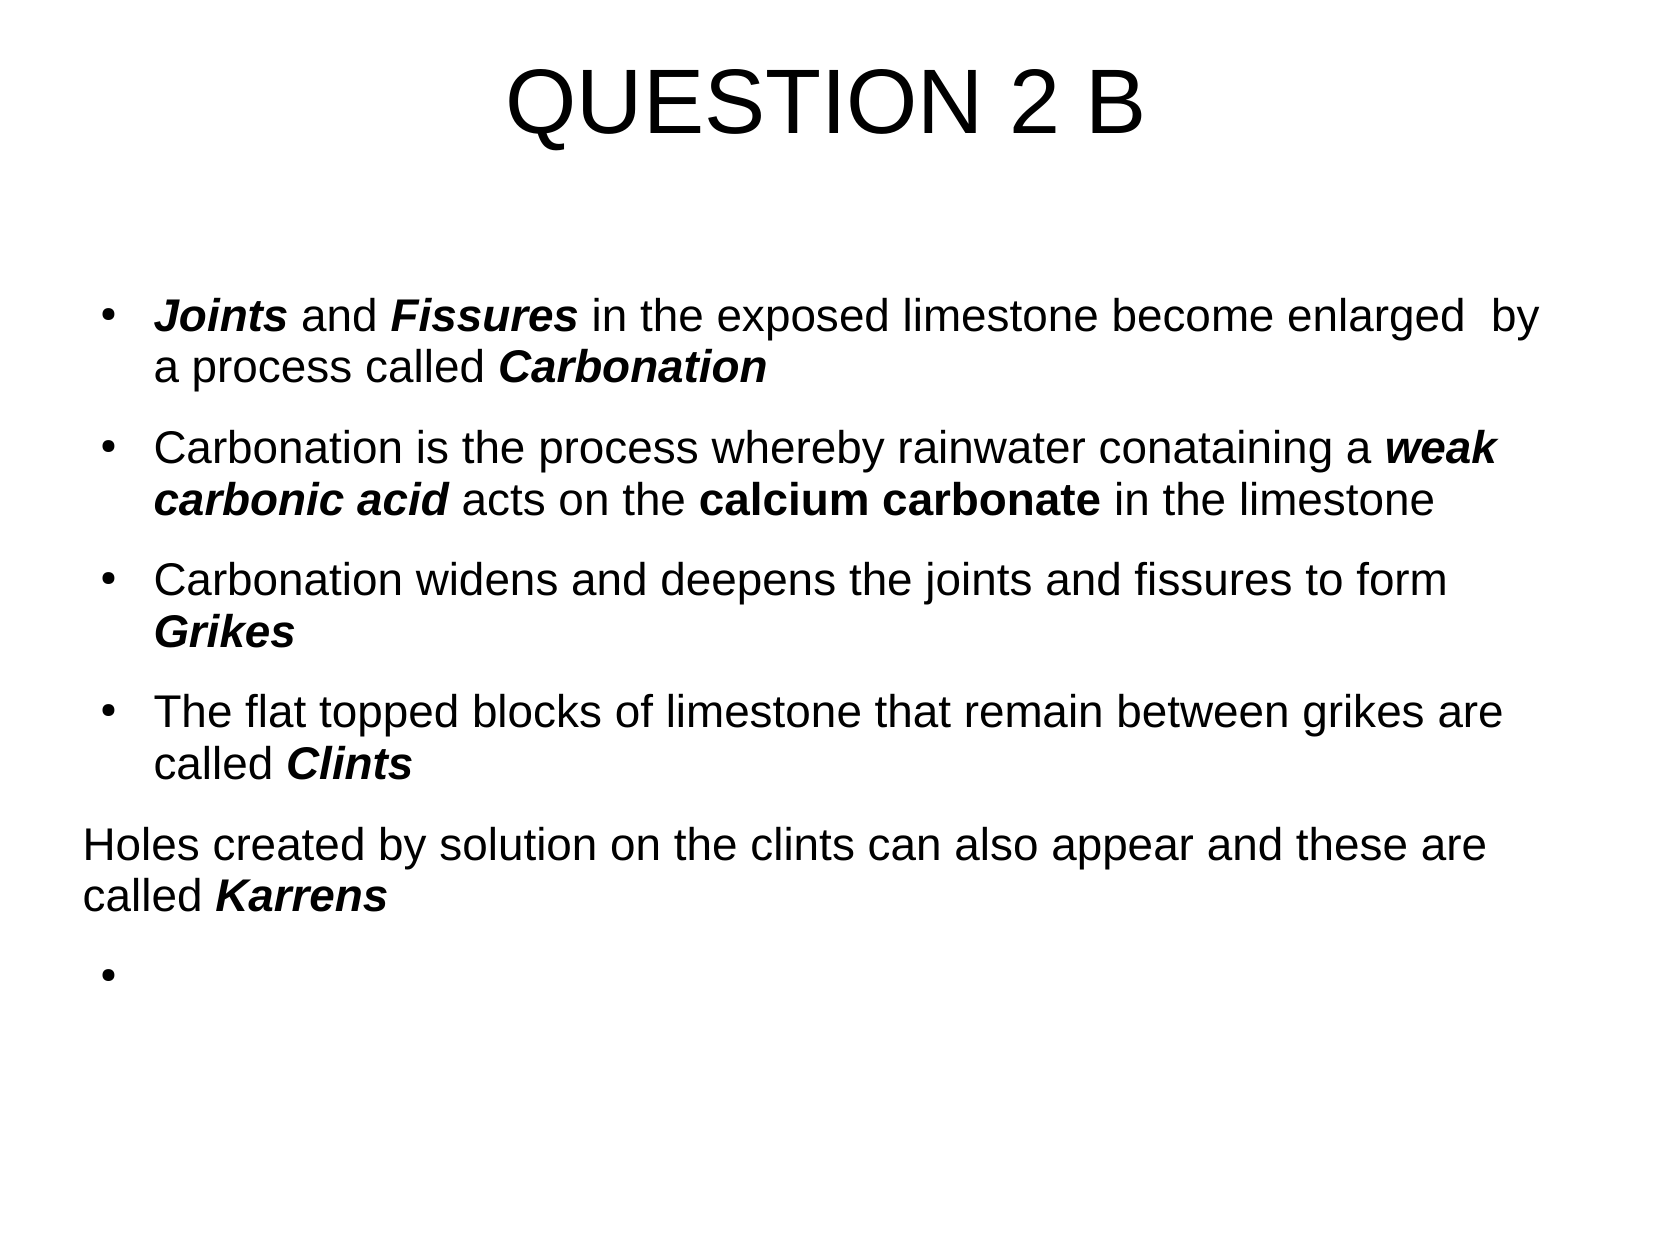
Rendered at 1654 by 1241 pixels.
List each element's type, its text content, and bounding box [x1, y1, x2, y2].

title QUESTION 2 B [82, 50, 1571, 256]
list Joints and Fissures in the exposed limestone become enlarged by a process called Carbonation Carbonation is the process whereby rainwater conataining a weak carbonic acid acts on the calcium carbonate in the limestone Carbonation widens and deepens the joints and fissures to form Grikes The flat topped blocks of limestone that remain between grikes are called Clints Holes created by solution on the clints can also appear and these are called Karrens [82, 290, 1571, 1094]
